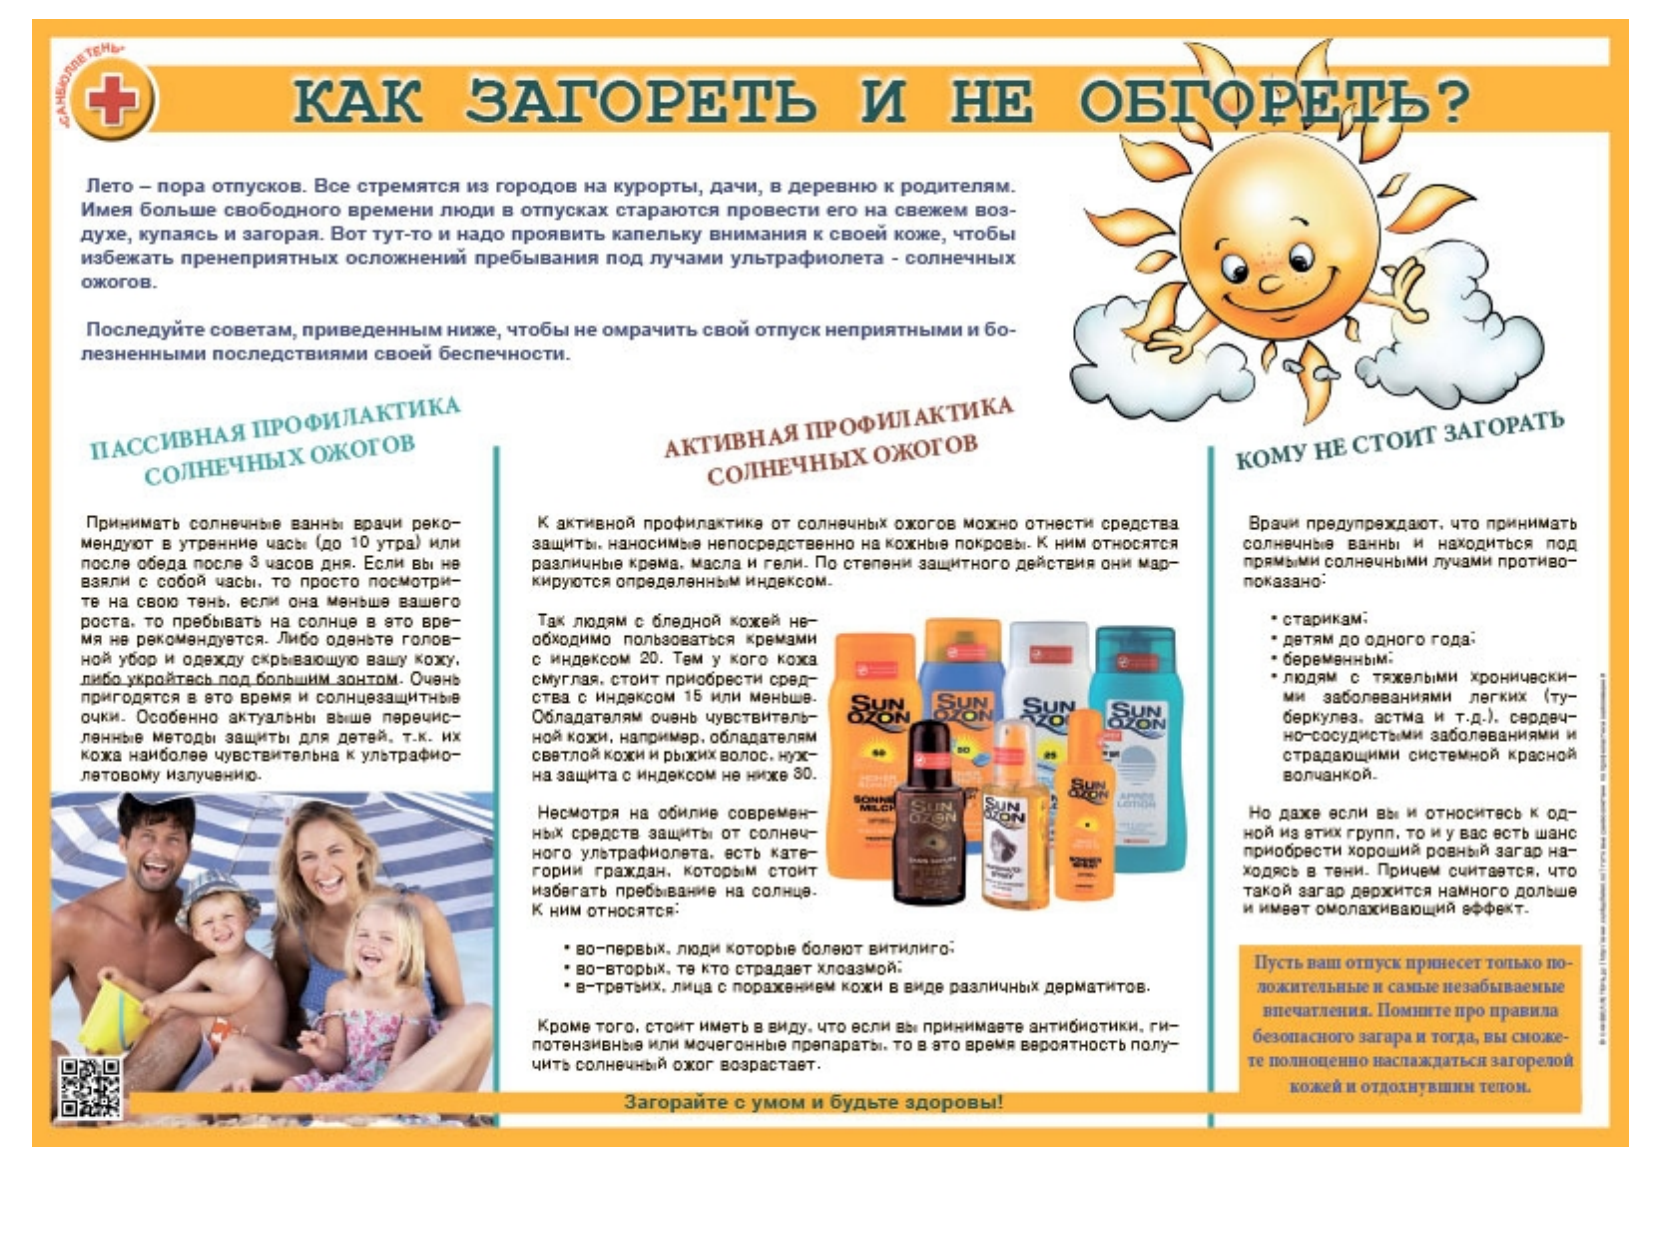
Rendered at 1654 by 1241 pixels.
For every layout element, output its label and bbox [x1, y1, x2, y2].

picture [32, 19, 1629, 1147]
